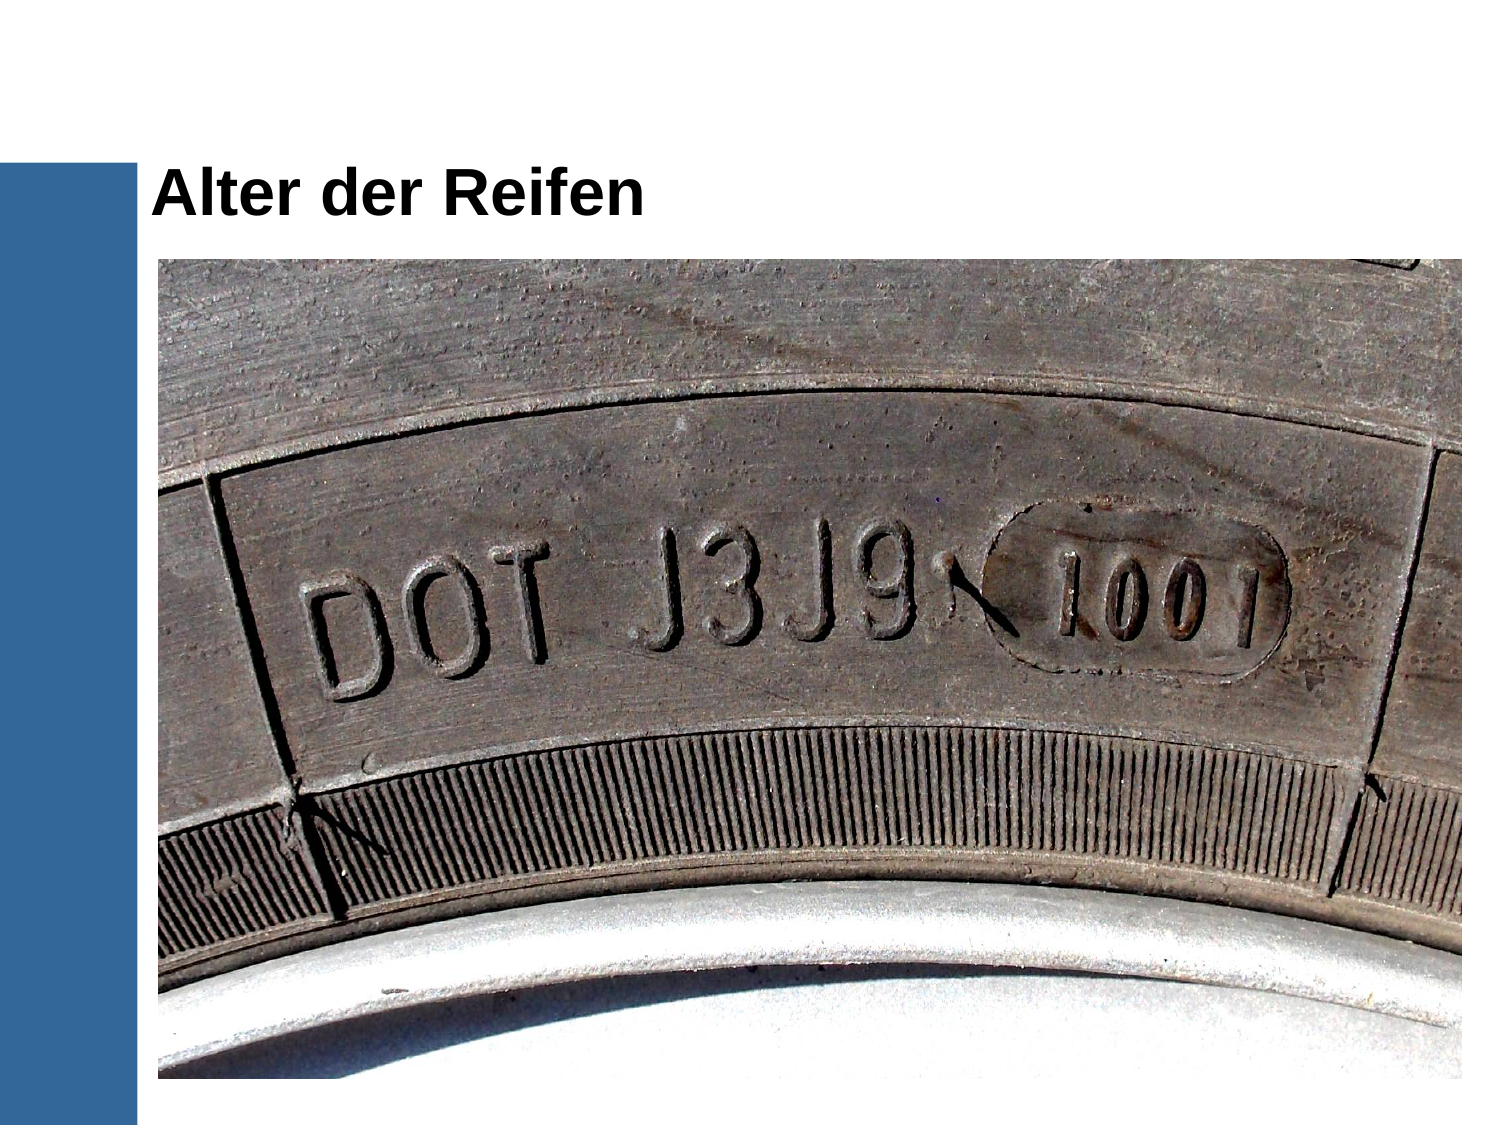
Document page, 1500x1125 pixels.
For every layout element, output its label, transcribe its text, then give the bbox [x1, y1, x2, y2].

picture [158, 259, 1462, 1079]
title Alter der Reifen [150, 100, 1423, 286]
